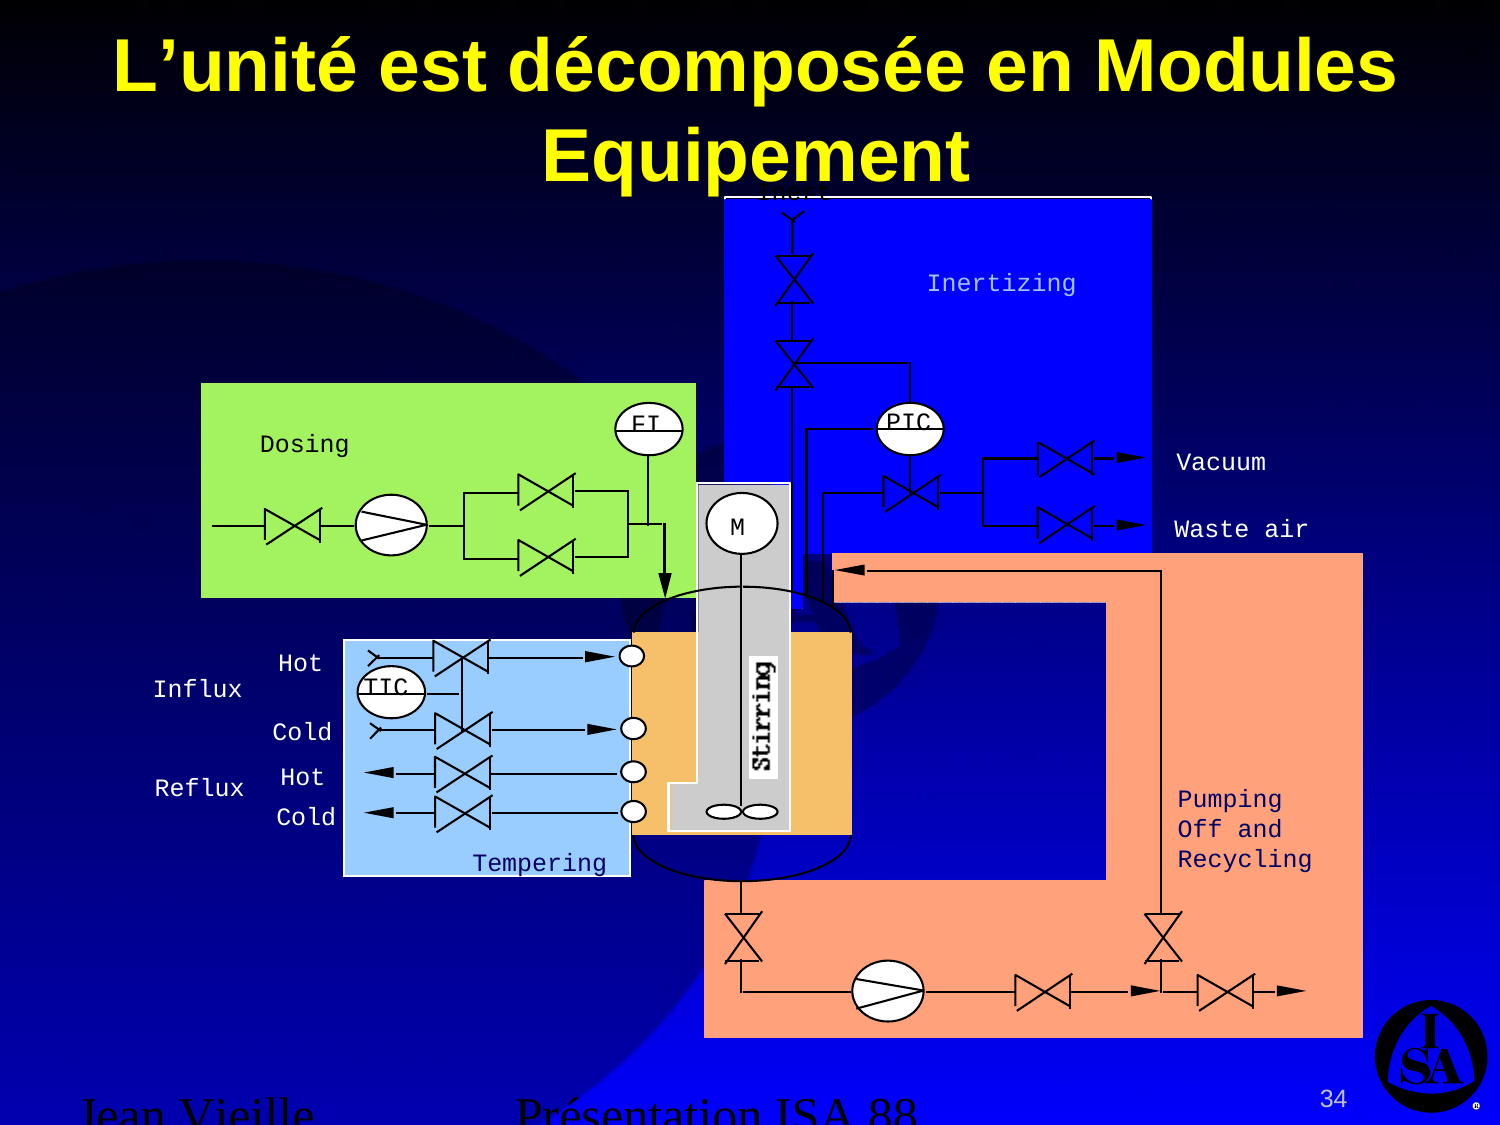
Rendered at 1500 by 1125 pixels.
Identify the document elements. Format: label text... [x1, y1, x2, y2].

text_box Cold [257, 708, 348, 753]
text_box [678, 593, 695, 598]
text_box Influx [137, 665, 258, 710]
text_box Inert [741, 168, 847, 213]
picture [668, 1120, 677, 1125]
picture [565, 1110, 575, 1118]
picture [631, 1111, 640, 1125]
text_box PIC [871, 398, 947, 443]
text_box Inertizing [911, 270, 1086, 294]
text_box [779, 257, 808, 276]
text_box [1070, 445, 1091, 470]
picture [745, 1111, 754, 1125]
picture [898, 1116, 911, 1125]
text_box Reflux [139, 764, 260, 809]
picture [0, 0, 1500, 1125]
text_box [670, 588, 789, 830]
picture [828, 1121, 843, 1125]
picture [873, 1116, 886, 1125]
text_box [779, 342, 808, 361]
picture [874, 1101, 885, 1114]
text_box [343, 633, 851, 876]
picture [899, 1101, 910, 1114]
text_box M [715, 503, 761, 549]
text_box [917, 480, 937, 504]
text_box [469, 717, 489, 742]
text_box [729, 915, 757, 935]
picture [830, 1103, 841, 1118]
text_box [786, 213, 798, 218]
text_box Vacuum [1161, 448, 1262, 472]
picture [102, 1110, 112, 1118]
text_box Tempering [457, 849, 607, 874]
text_box [201, 383, 695, 599]
picture [298, 1110, 308, 1118]
picture [234, 1110, 244, 1118]
text_box [436, 640, 486, 655]
text_box Hot [265, 753, 341, 798]
text_box TIC [348, 663, 424, 708]
title L’unité est décomposée en Modules Equipement [75, 8, 1438, 204]
text_box [781, 367, 809, 386]
picture [607, 1110, 617, 1118]
text_box [467, 644, 487, 669]
text_box Cold [261, 792, 352, 838]
text_box [791, 593, 803, 609]
text_box Dosing [244, 419, 365, 465]
text_box Hot [263, 638, 339, 684]
picture [524, 1101, 535, 1117]
text_box [781, 282, 810, 302]
text_box Waste air [1159, 505, 1338, 550]
text_box [725, 200, 792, 482]
text_box Pumping Off and Recycling [1162, 774, 1328, 880]
text_box [730, 941, 758, 960]
text_box FI [616, 399, 677, 445]
picture [124, 1120, 133, 1125]
text_box [1071, 511, 1091, 535]
picture [148, 1111, 157, 1125]
picture [718, 1110, 731, 1125]
text_box [698, 484, 789, 589]
text_box [793, 200, 1152, 593]
text_box [705, 554, 1363, 1038]
